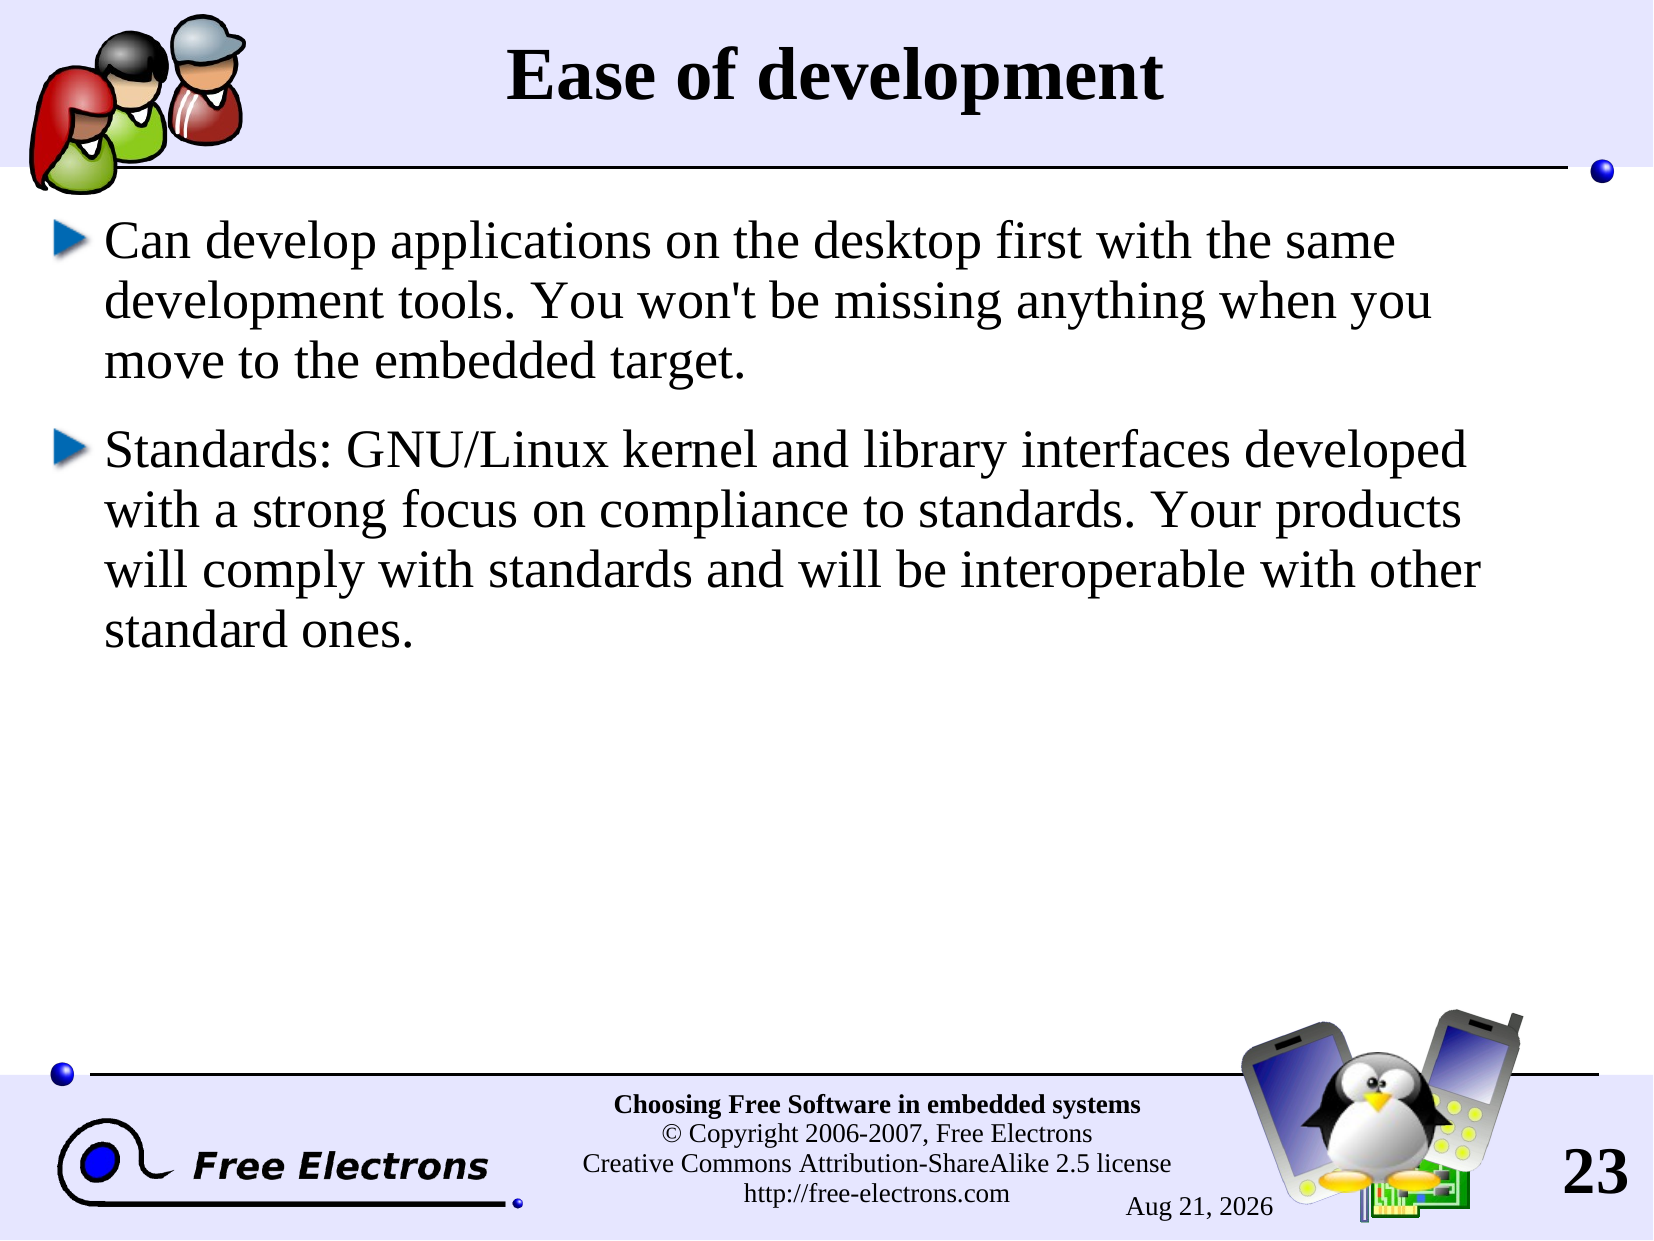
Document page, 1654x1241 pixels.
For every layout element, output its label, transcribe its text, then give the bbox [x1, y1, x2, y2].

title Ease of development [246, 25, 1604, 124]
picture [1225, 1001, 1538, 1240]
picture [29, 14, 246, 195]
picture [50, 1107, 527, 1216]
list Can develop applications on the desktop first with the same development tools. You won't be missing anything when you move to the embedded target. Standards: GNU/Linux kernel and library interfaces developed with a strong focus on compliance to standards. Your products will comply with standards and will be interoperable with other standard ones. [34, 210, 1498, 1029]
